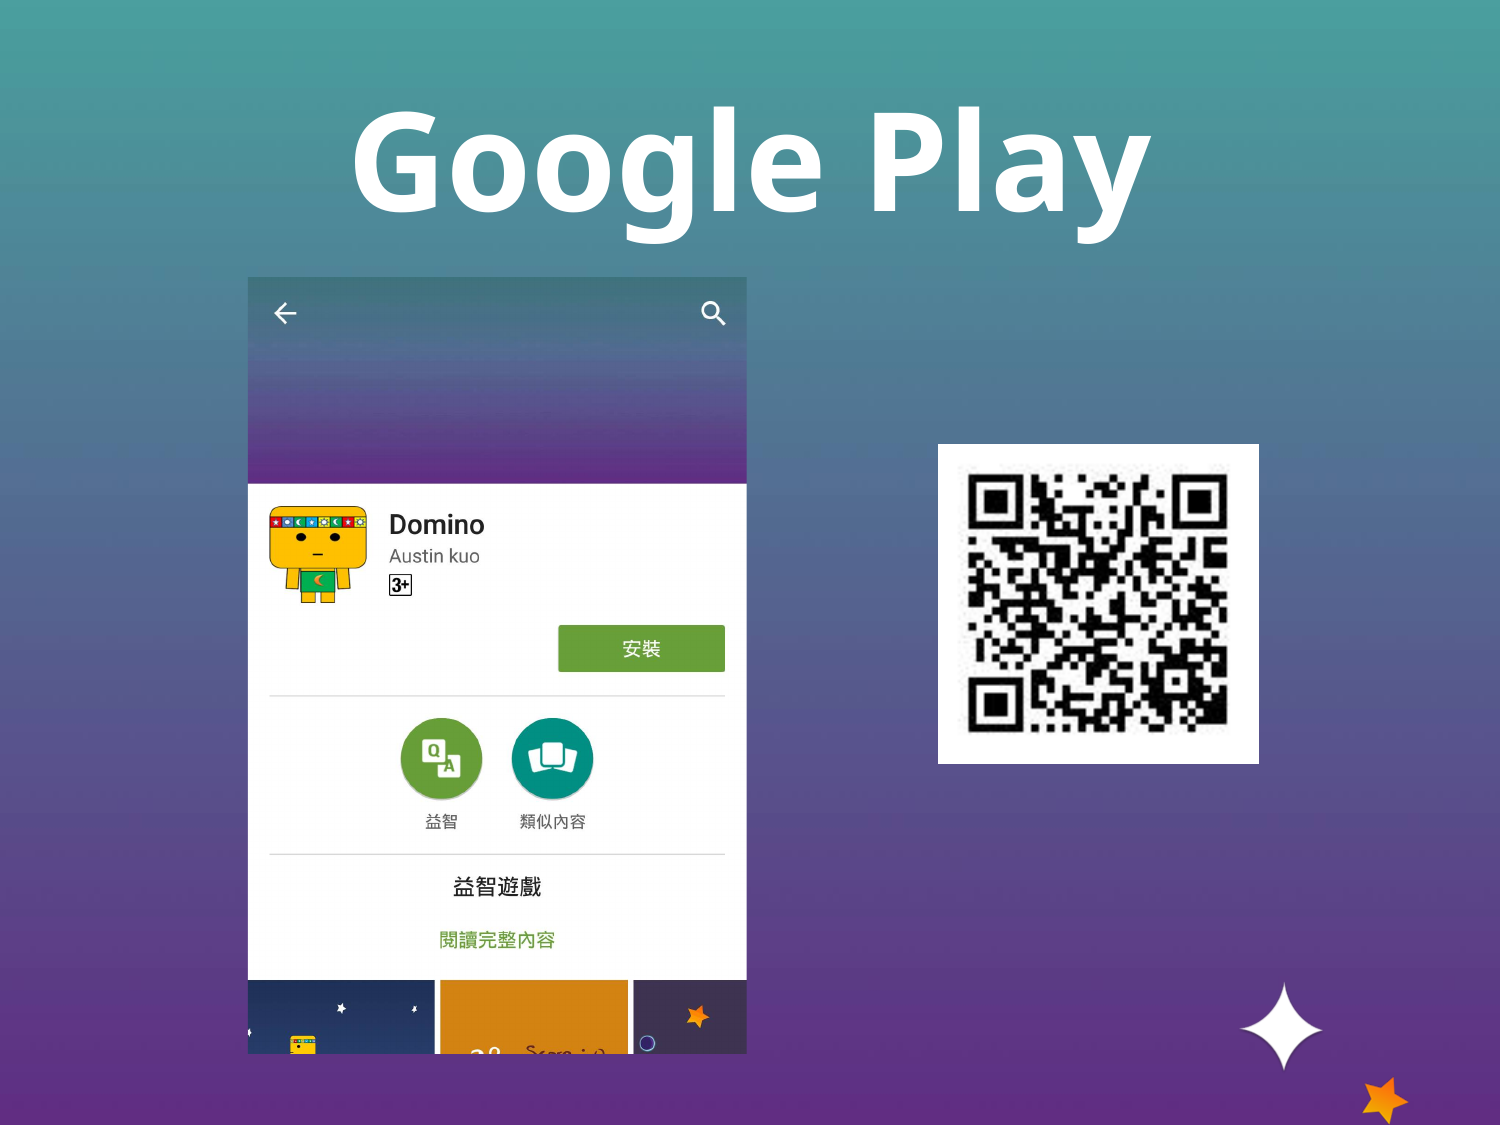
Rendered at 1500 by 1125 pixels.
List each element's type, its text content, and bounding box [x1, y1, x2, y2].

picture [0, 0, 1500, 1125]
text_box Google Play [298, 66, 1202, 249]
